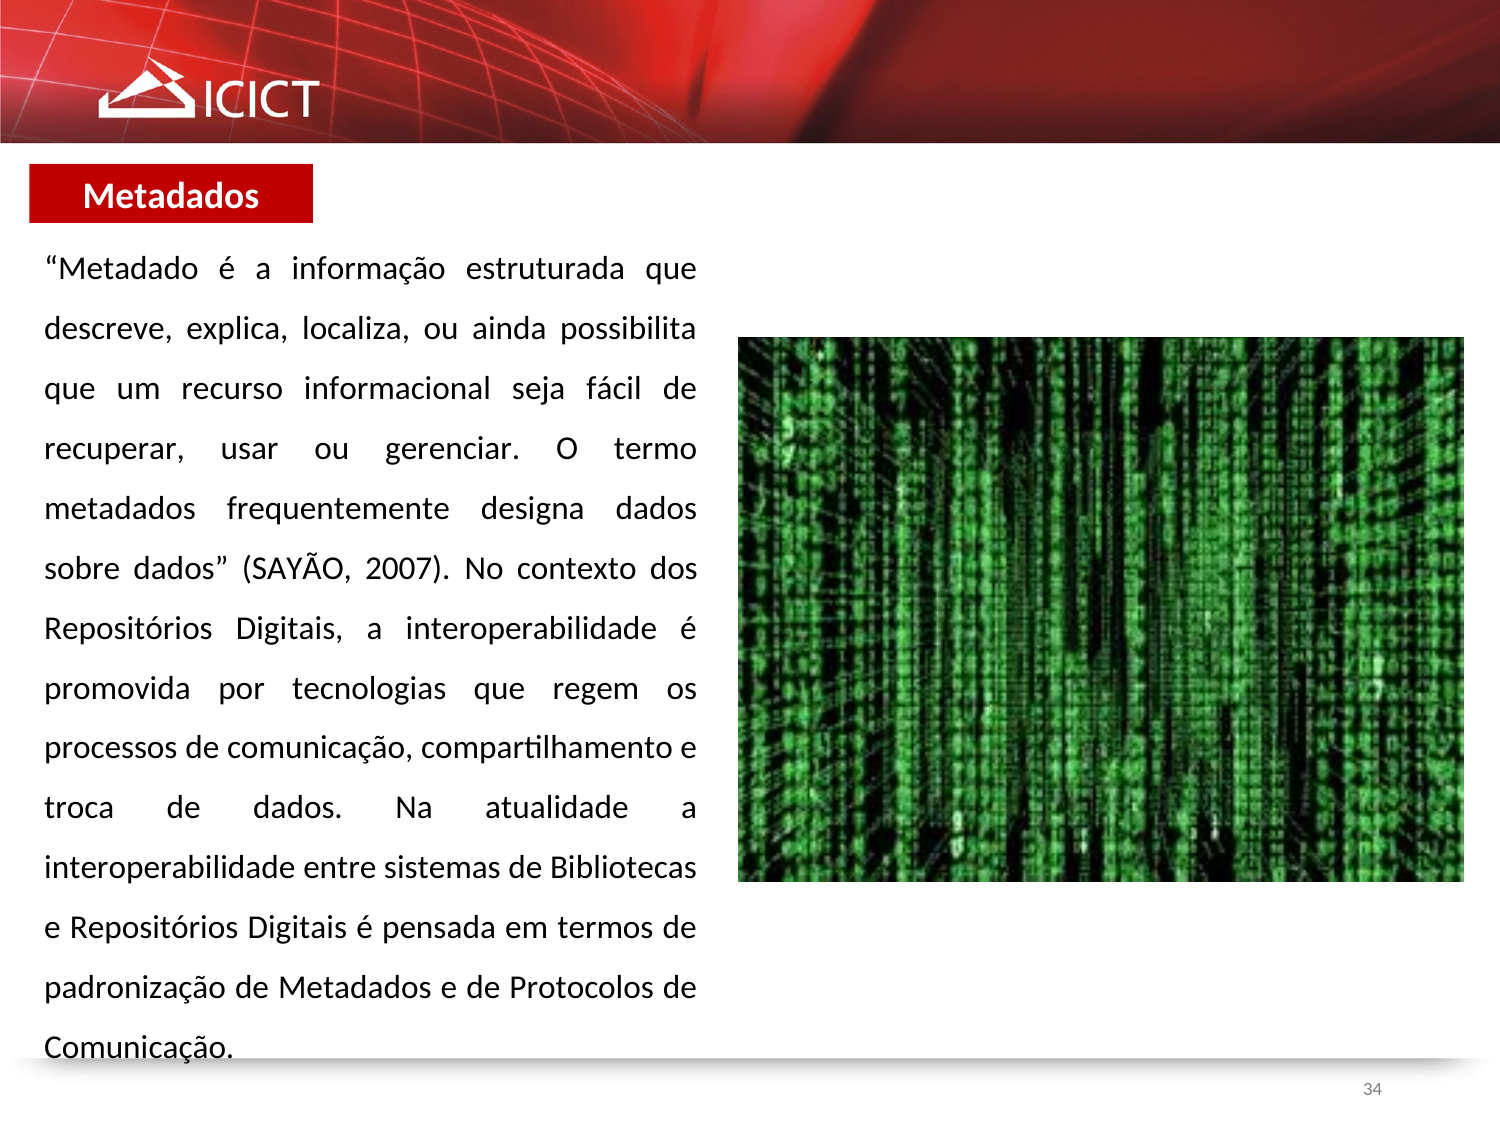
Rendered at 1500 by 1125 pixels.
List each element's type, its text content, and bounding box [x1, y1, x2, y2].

picture [0, 0, 1500, 1125]
text_box “Metadado é a informação estruturada que descreve, explica, localiza, ou ainda possibilita que um recurso informacional seja fácil de recuperar, usar ou gerenciar. O termo metadados frequentemente designa dados sobre dados” (SAYÃO, 2007). No contexto dos Repositórios Digitais, a interoperabilidade é promovida por tecnologias que regem os processos de comunicação, compartilhamento e troca de dados. Na atualidade a interoperabilidade entre sistemas de Bibliotecas e Repositórios Digitais é pensada em termos de padronização de Metadados e de Protocolos de Comunicação. [29, 218, 713, 1073]
text_box <número> [1059, 1057, 1397, 1118]
text_box Metadados [29, 163, 313, 223]
